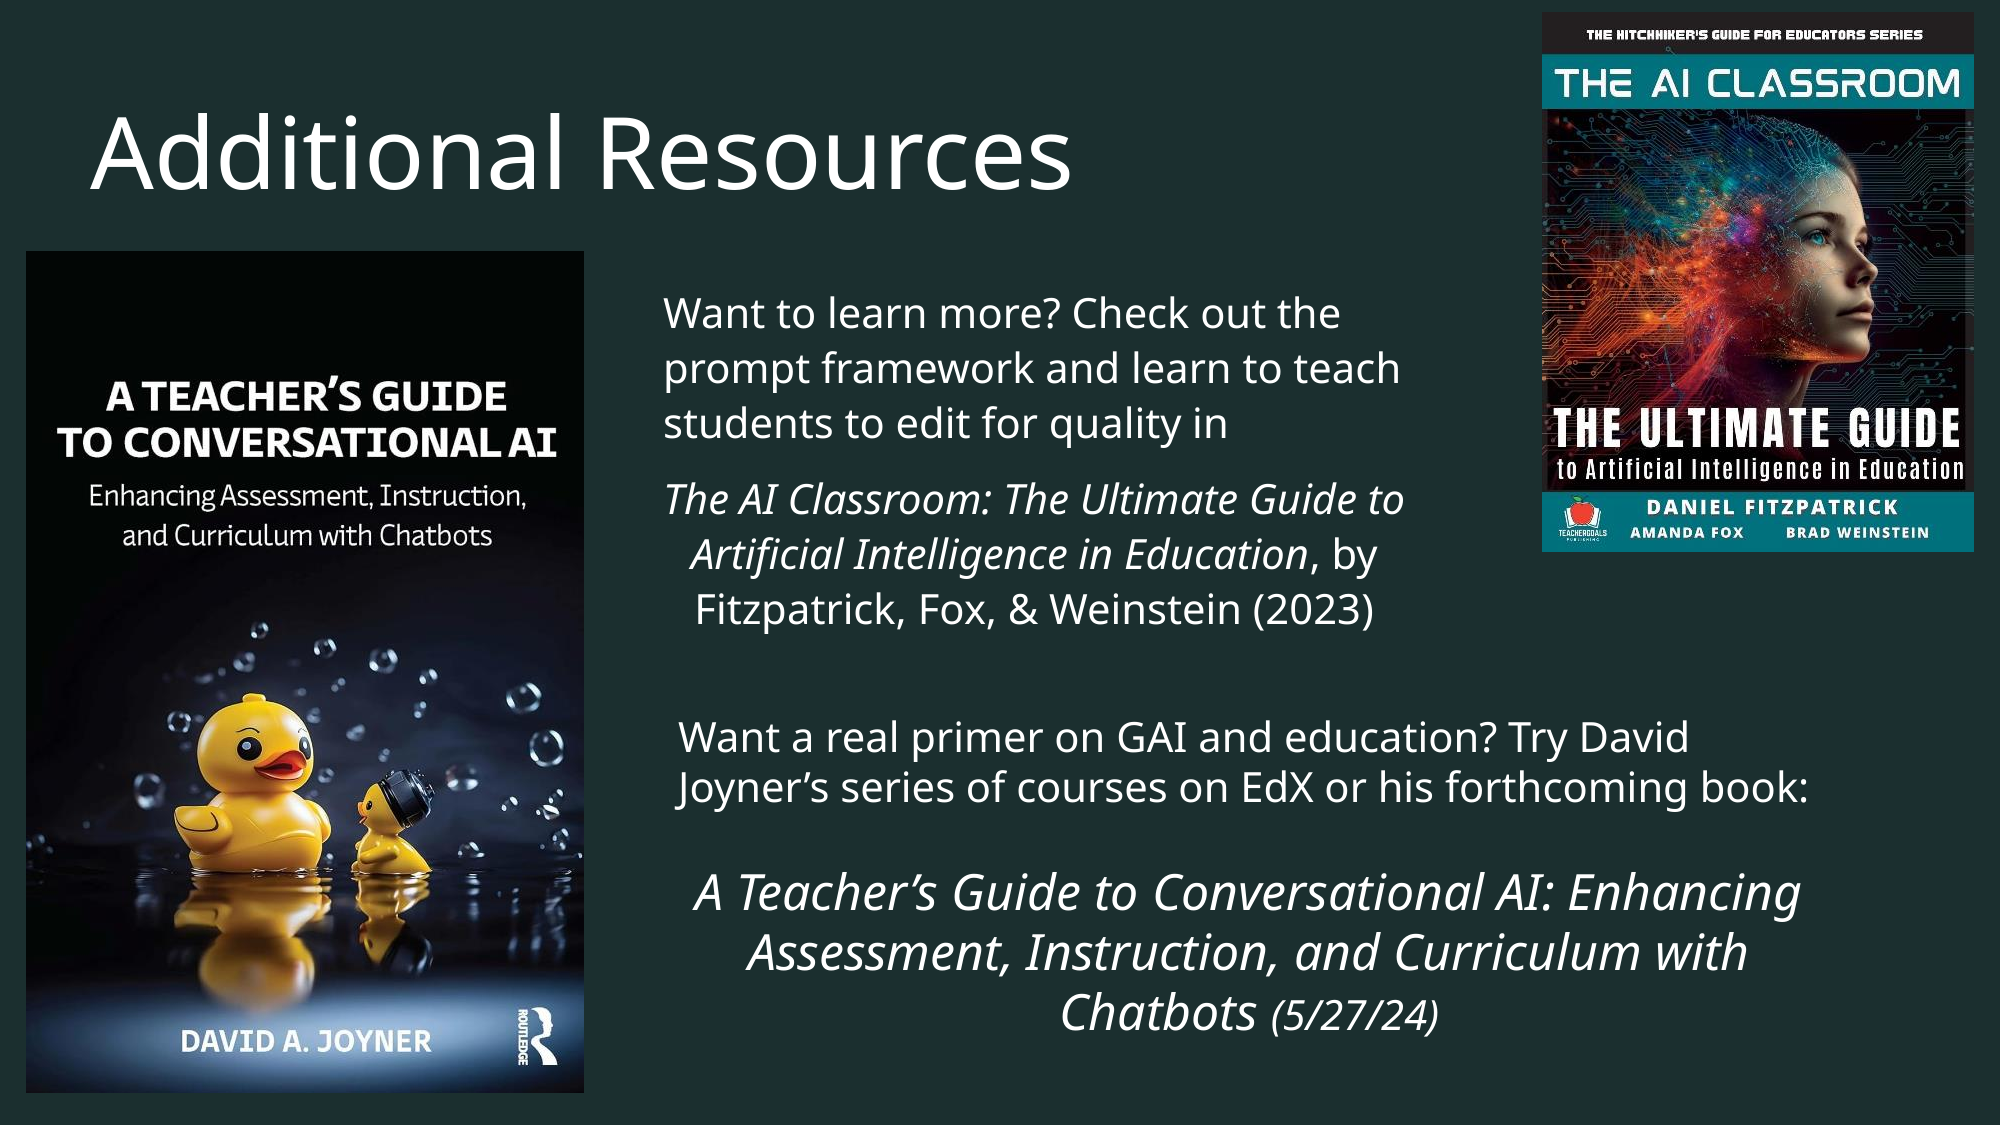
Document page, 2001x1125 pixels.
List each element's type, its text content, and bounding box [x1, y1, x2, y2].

text_box Want a real primer on GAI and education? Try David Joyner’s series of courses on EdX or his forthcoming book: A Teacher’s Guide to Conversational AI: Enhancing Assessment, Instruction, and Curriculum with Chatbots (5/27/24) [663, 702, 1862, 1052]
list Want to learn more? Check out the prompt framework and learn to teach students to edit for quality in The AI Classroom: The Ultimate Guide to Artificial Intelligence in Education, by Fitzpatrick, Fox, & Weinstein (2023) [663, 282, 1464, 636]
picture [1542, 12, 1974, 552]
picture [26, 251, 584, 1093]
title Additional Resources [90, 90, 1542, 309]
